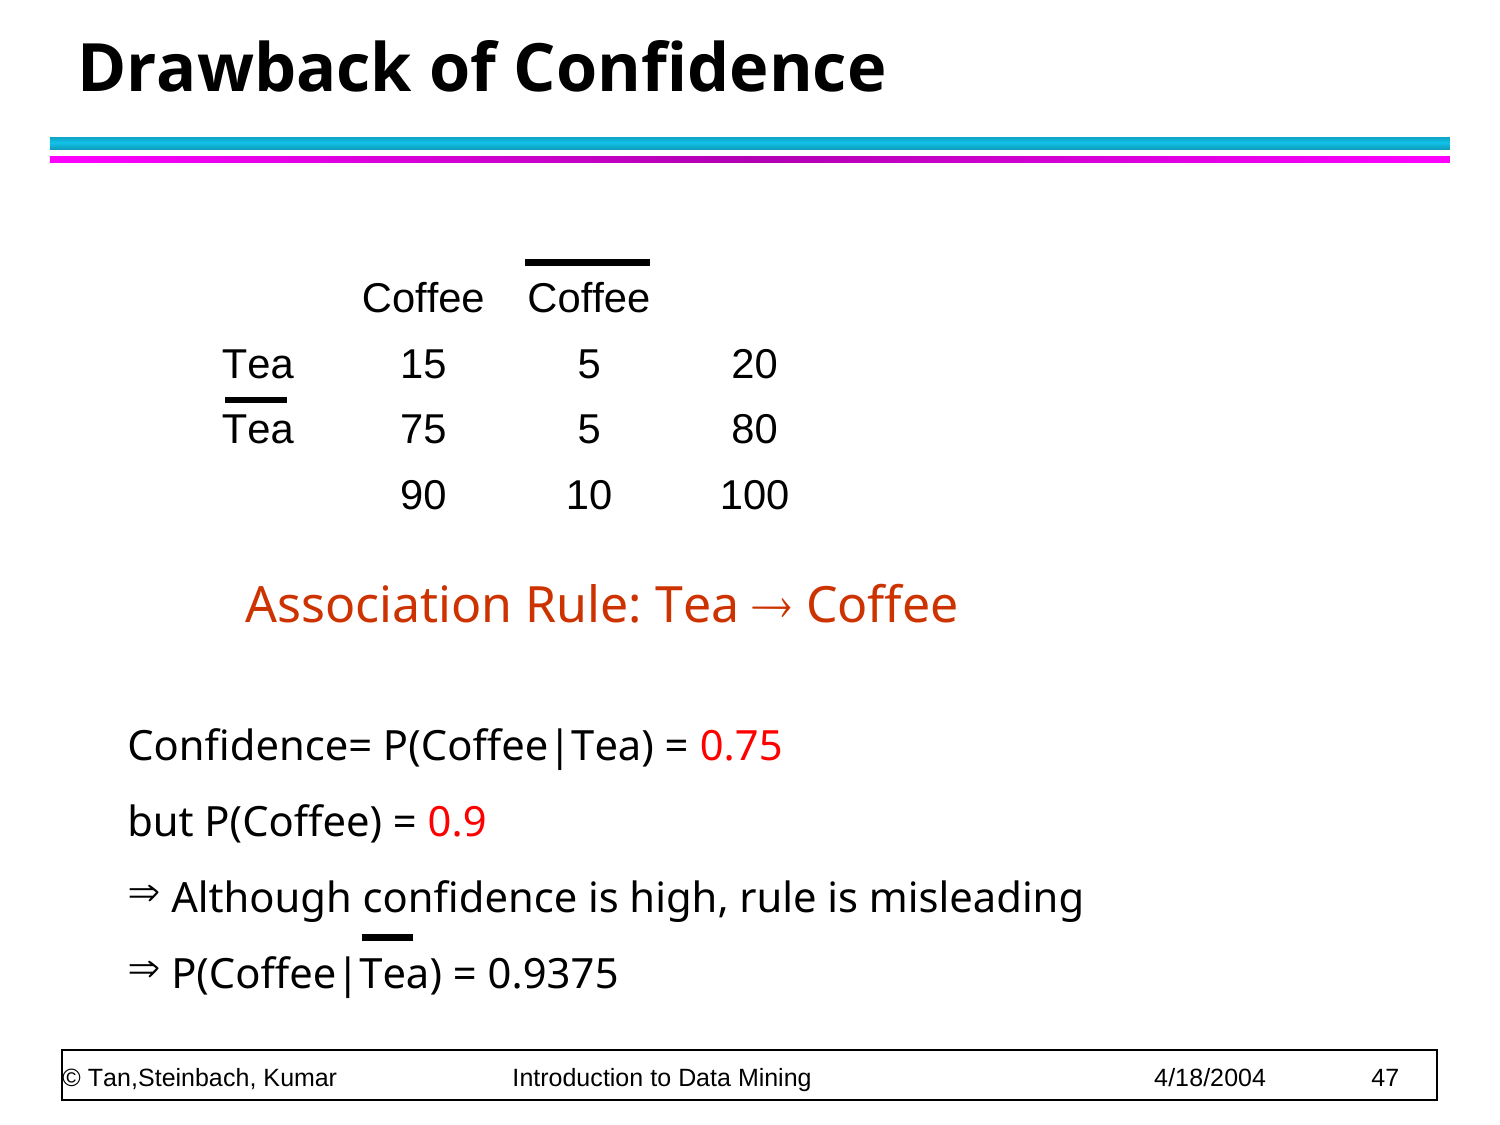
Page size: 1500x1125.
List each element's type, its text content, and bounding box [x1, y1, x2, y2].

text_box Association Rule: Tea  Coffee Confidence= P(Coffee|Tea) = 0.75 but P(Coffee) = 0.9 Although confidence is high, rule is misleading P(Coffee|Tea) = 0.9375 [112, 565, 1326, 1005]
table_cell 15 [341, 329, 506, 394]
table_cell 5 [506, 394, 672, 460]
table_cell 75 [341, 394, 506, 460]
table_cell [175, 460, 341, 535]
table_cell Tea [175, 329, 341, 394]
table_cell 5 [506, 329, 672, 394]
table_cell 90 [341, 460, 506, 535]
table_cell 100 [672, 460, 838, 535]
table_cell 10 [506, 460, 672, 535]
table_header [175, 200, 341, 329]
table_cell 20 [672, 329, 838, 394]
title Drawback of Confidence [62, 22, 1421, 113]
table_header Coffee [506, 200, 672, 329]
table_header Coffee [341, 200, 506, 329]
table_cell 80 [672, 394, 838, 460]
table_cell Tea [175, 394, 341, 460]
table_header [672, 200, 838, 329]
